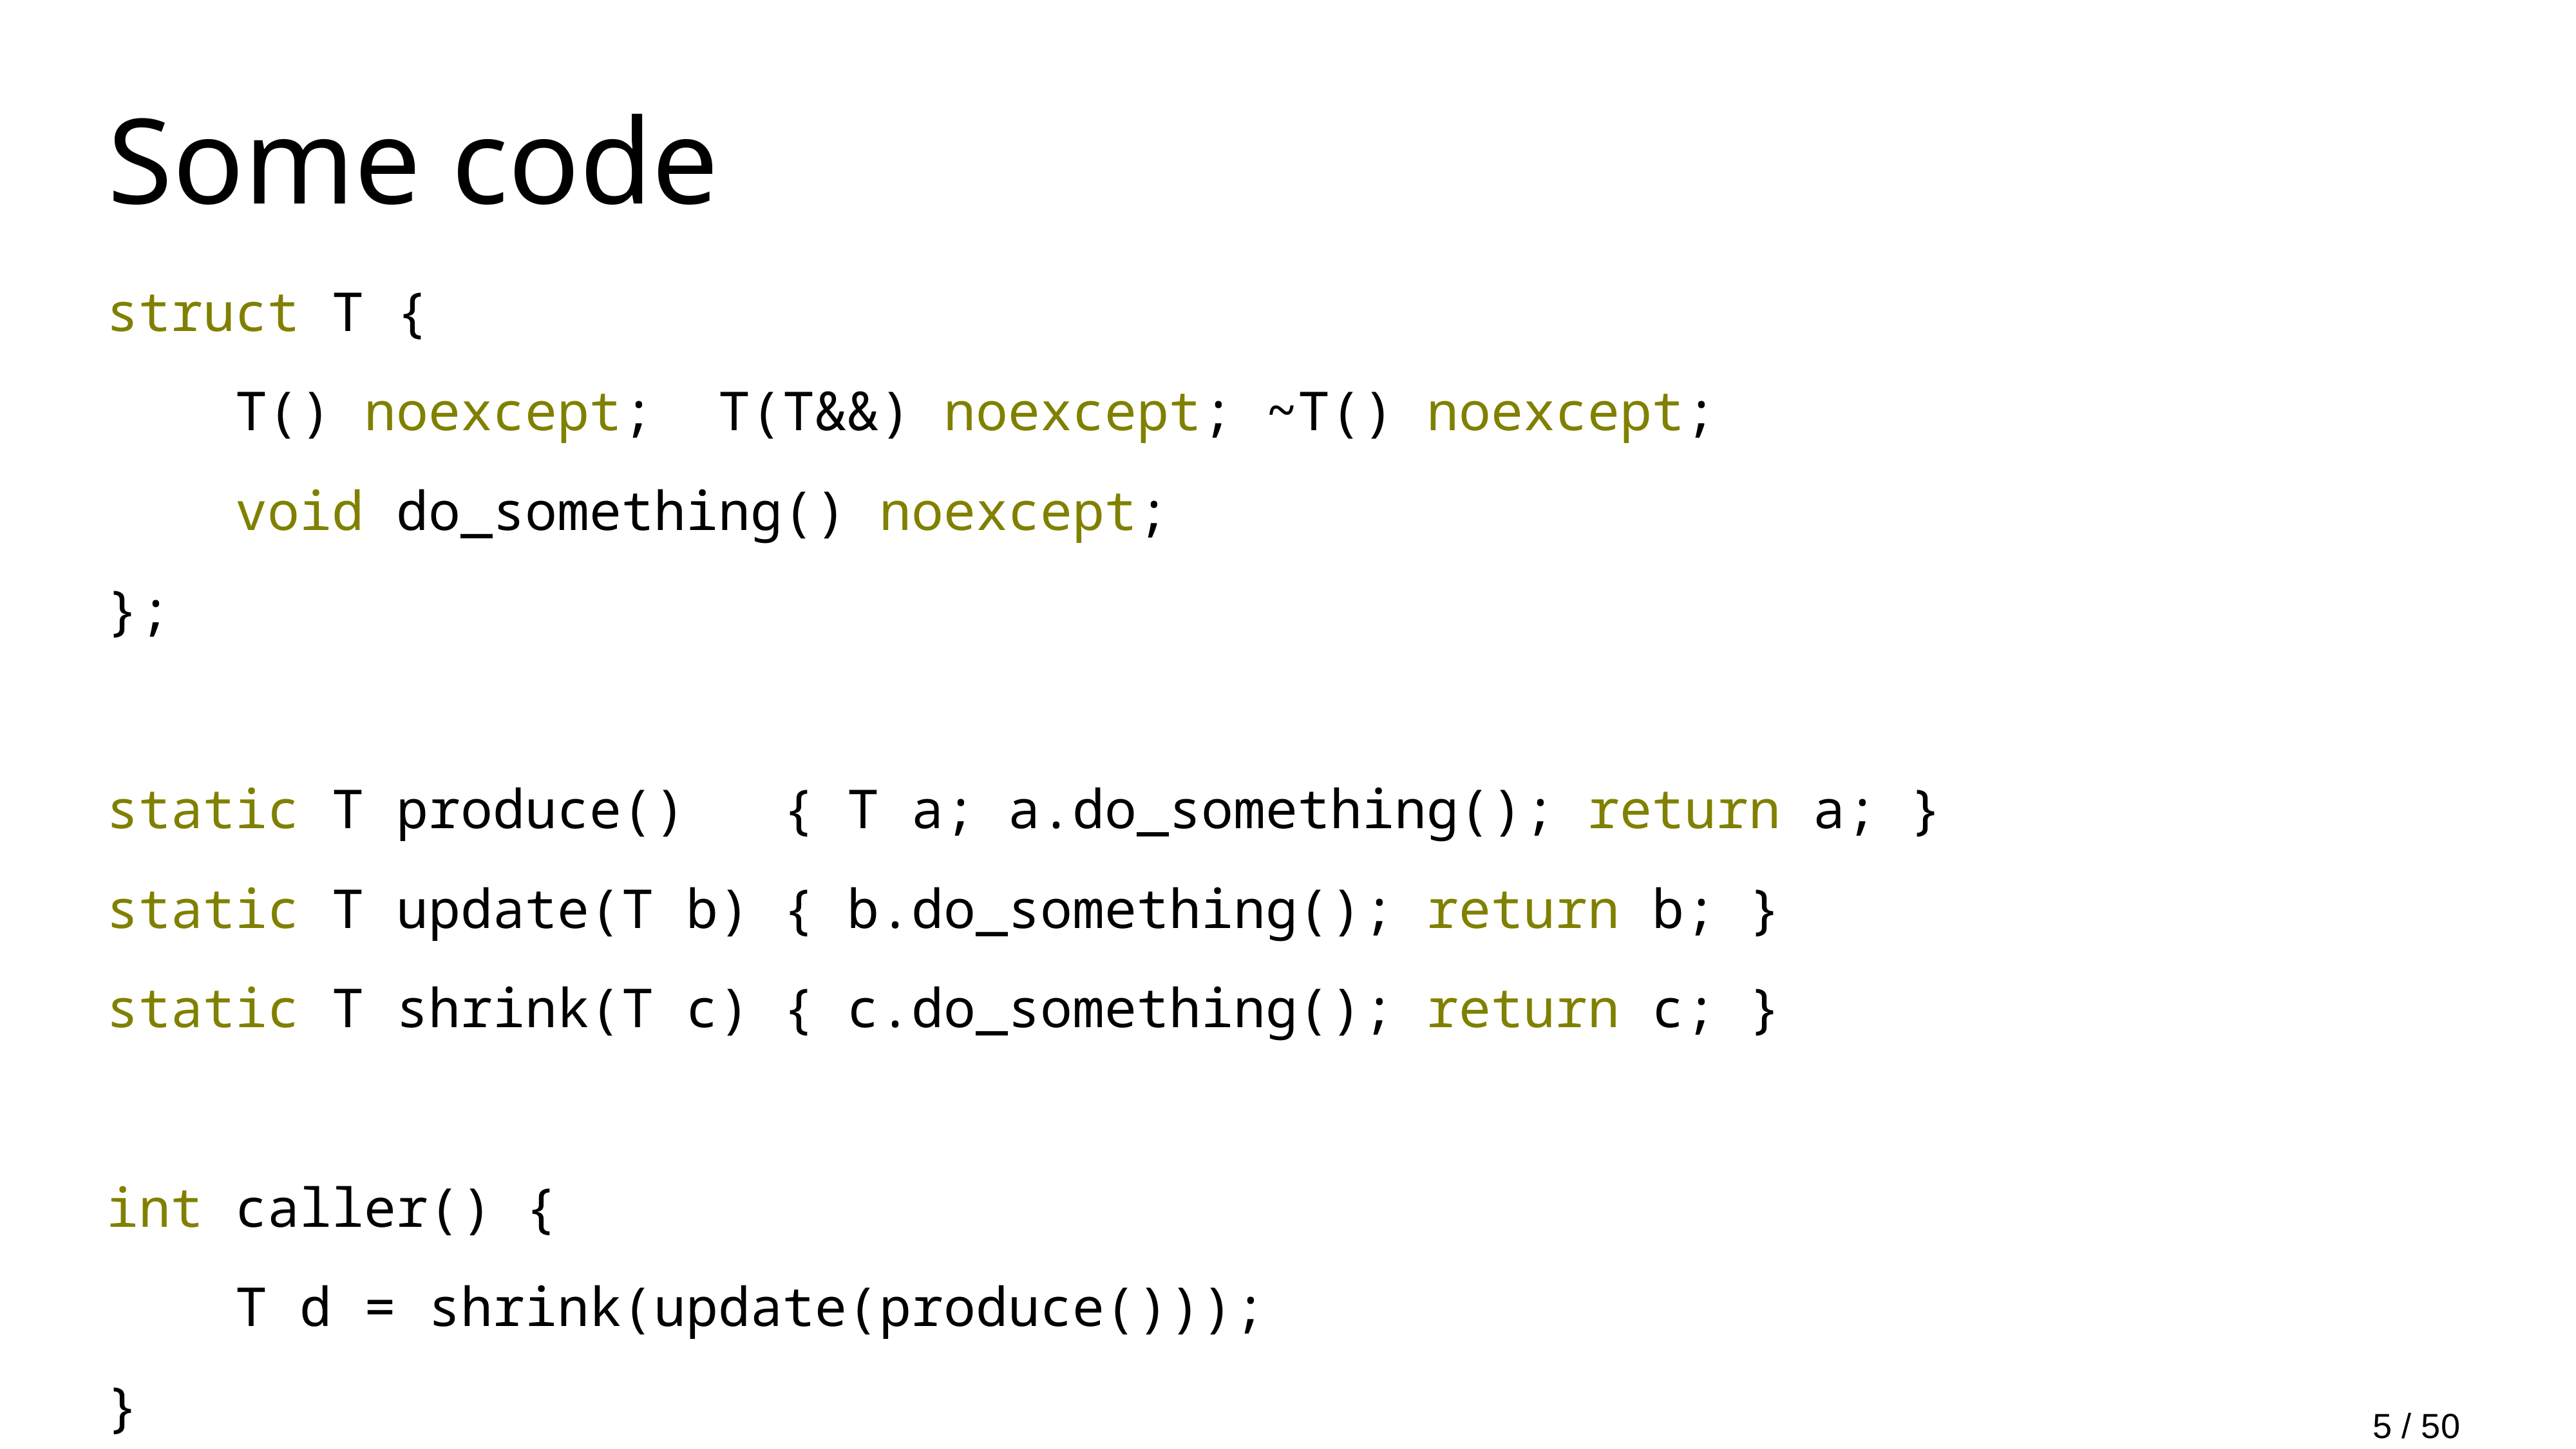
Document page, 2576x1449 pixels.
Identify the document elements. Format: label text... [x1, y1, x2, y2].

title Some code [108, 80, 2468, 211]
list struct T { T() noexcept; T(T&&) noexcept; ~T() noexcept; void do_something() noexcept; }; static T produce() { T a; a.do_something(); return a; } static T update(T b) { b.do_something(); return b; } static T shrink(T c) { c.do_something(); return c; } int caller() { T d = shrink(update(produce())); } [0, 211, 2576, 1366]
text_box <number> / 50 [2363, 1402, 2576, 1449]
